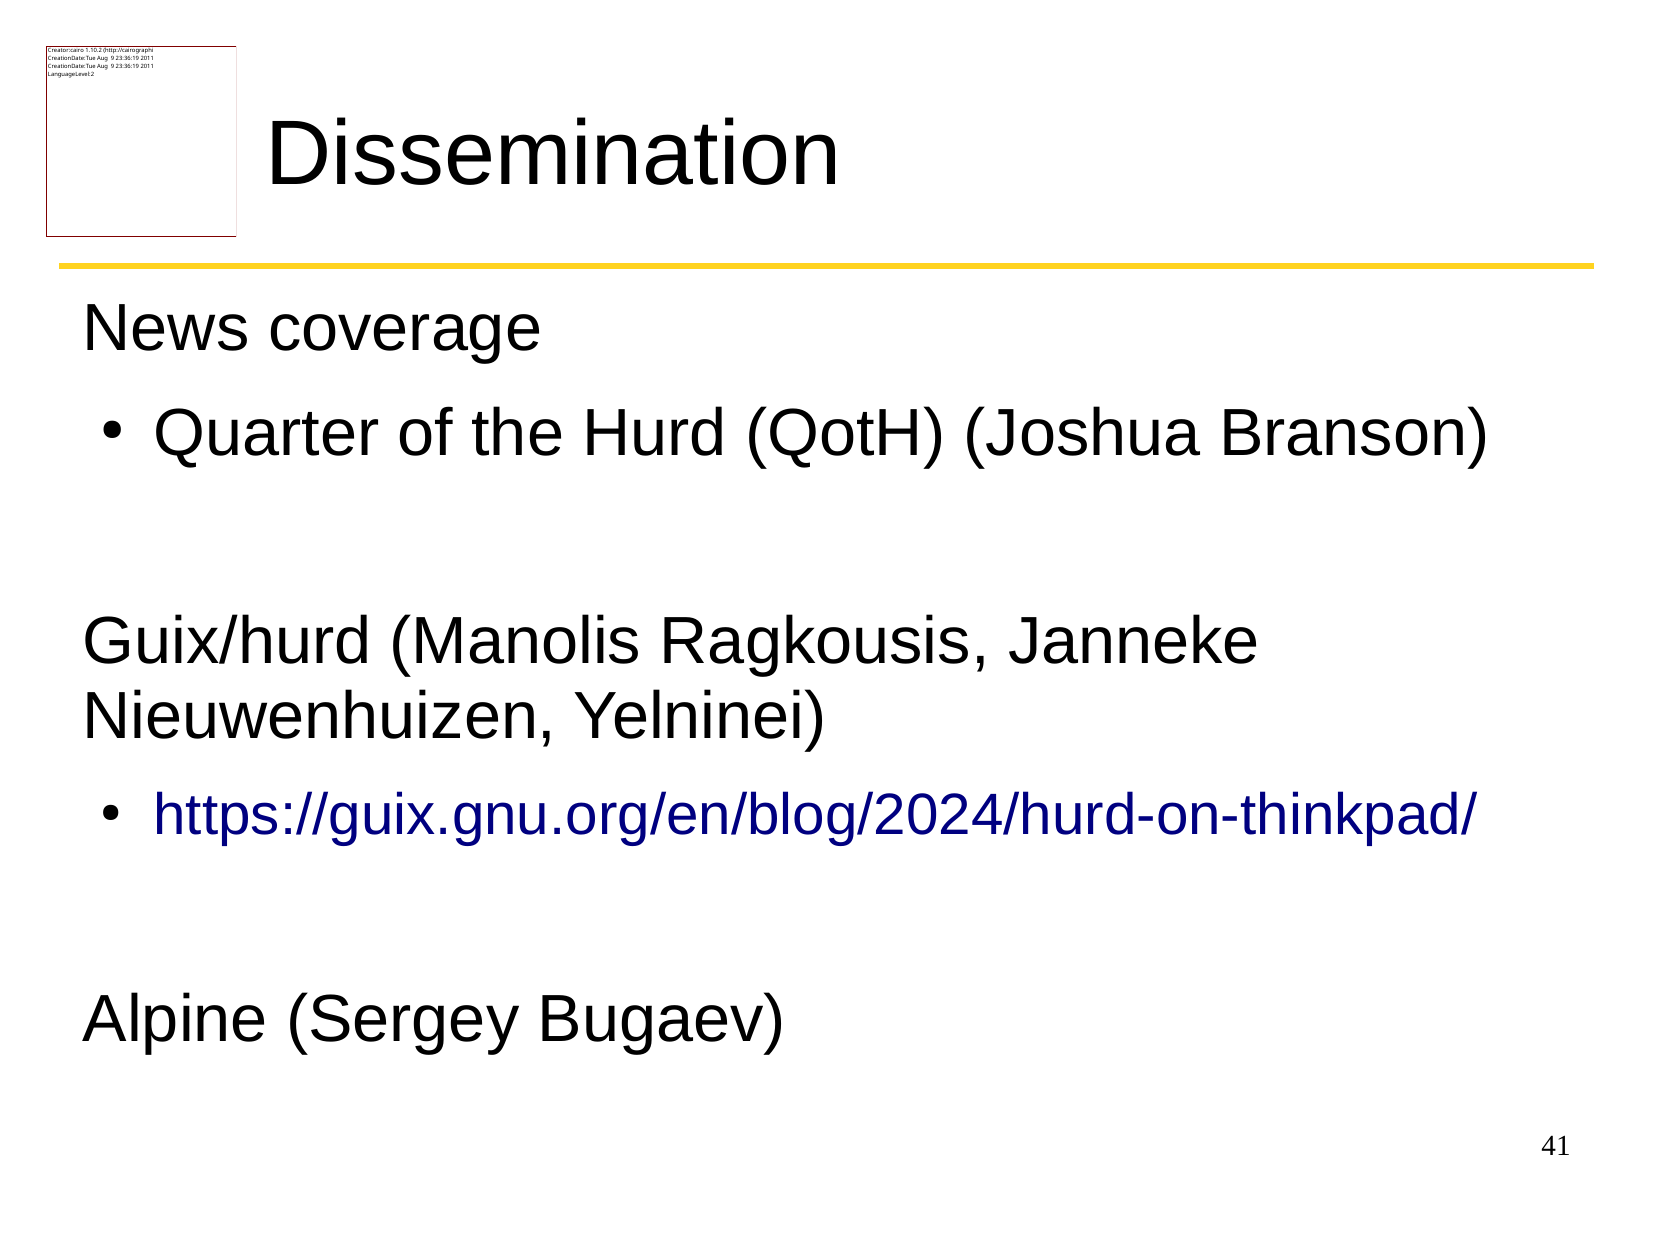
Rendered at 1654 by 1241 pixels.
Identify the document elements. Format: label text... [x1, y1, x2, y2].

list News coverage Quarter of the Hurd (QotH) (Joshua Branson) Guix/hurd (Manolis Ragkousis, Janneke Nieuwenhuizen, Yelninei) https://guix.gnu.org/en/blog/2024/hurd-on-thinkpad/ Alpine (Sergey Bugaev) [82, 290, 1571, 1152]
title Dissemination [265, 49, 1571, 257]
